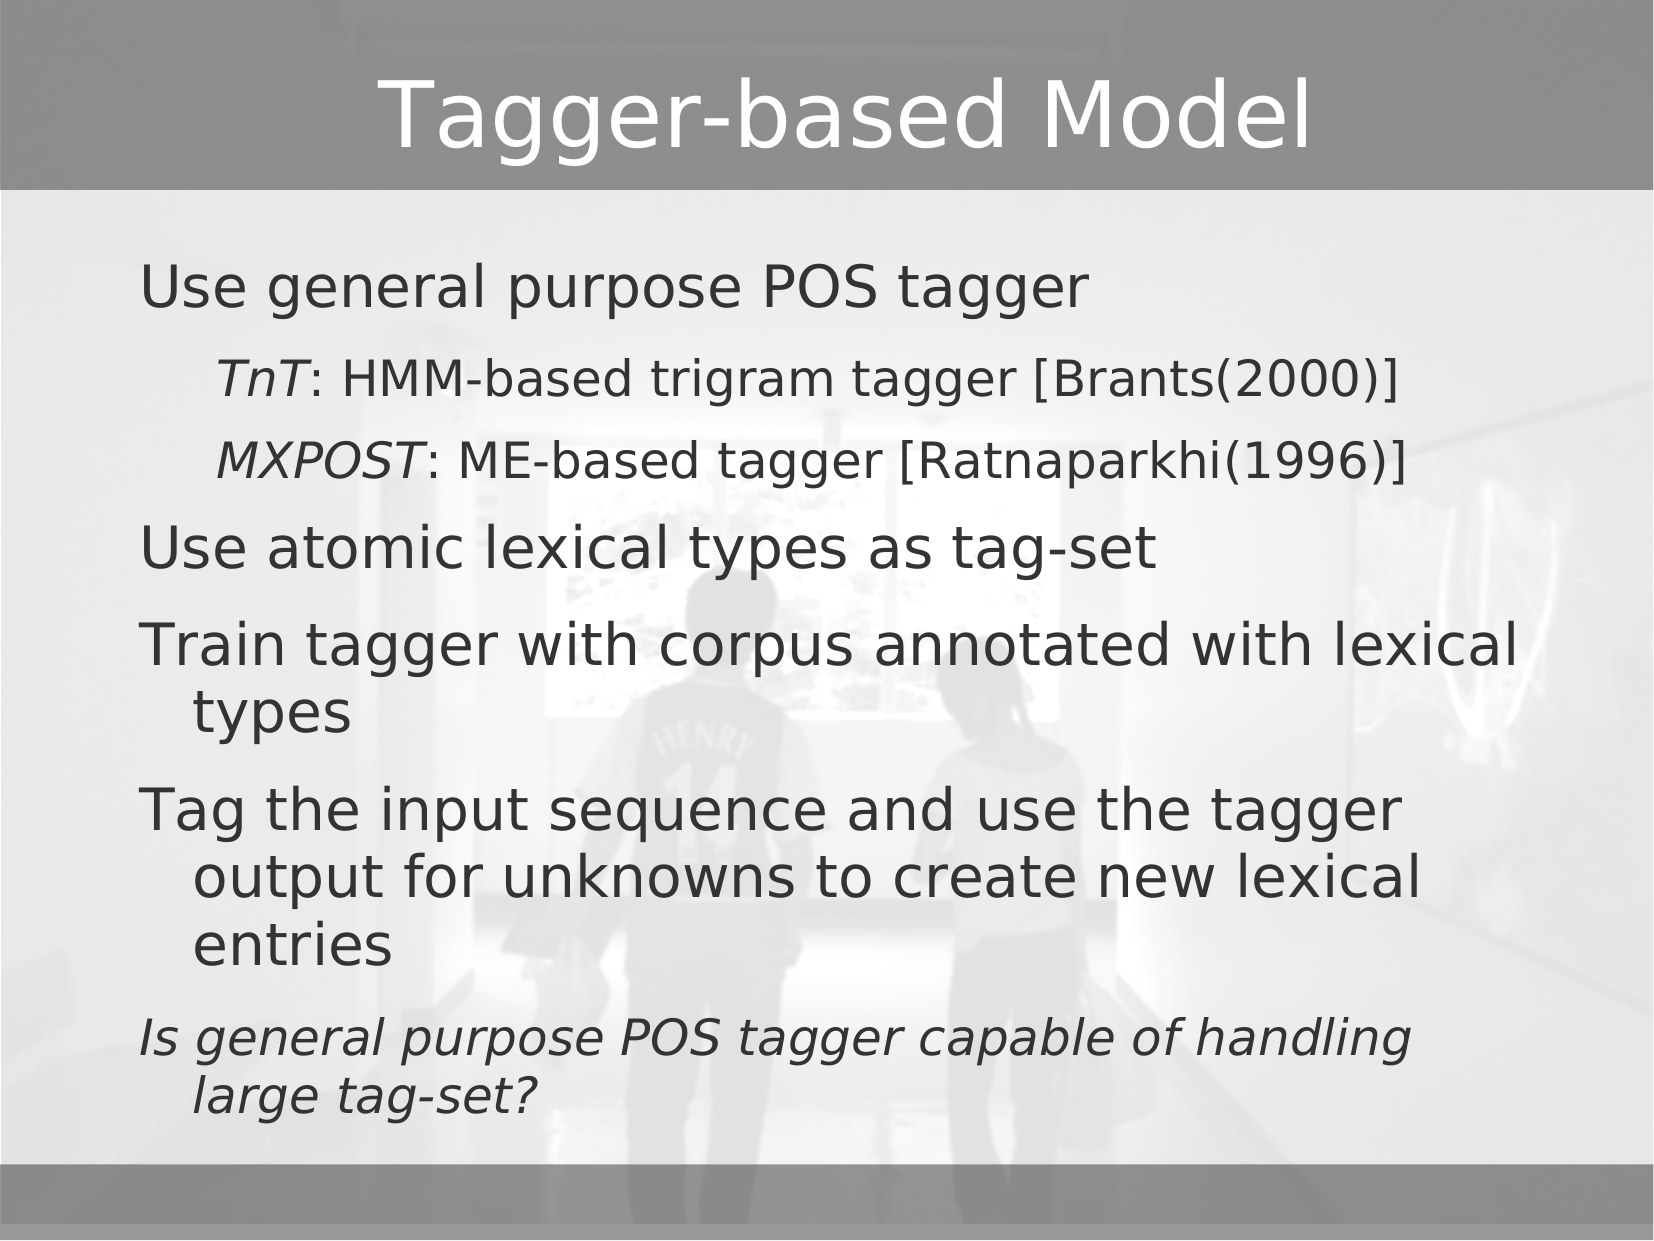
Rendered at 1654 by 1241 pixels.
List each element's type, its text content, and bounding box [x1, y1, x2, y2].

title Tagger-based Model [141, 55, 1554, 177]
list Use general purpose POS tagger TnT: HMM-based trigram tagger [Brants(2000)] MXPOST: ME-based tagger [Ratnaparkhi(1996)] Use atomic lexical types as tag-set Train tagger with corpus annotated with lexical types Tag the input sequence and use the tagger output for unknowns to create new lexical entries Is general purpose POS tagger capable of handling large tag-set? [121, 253, 1534, 1127]
